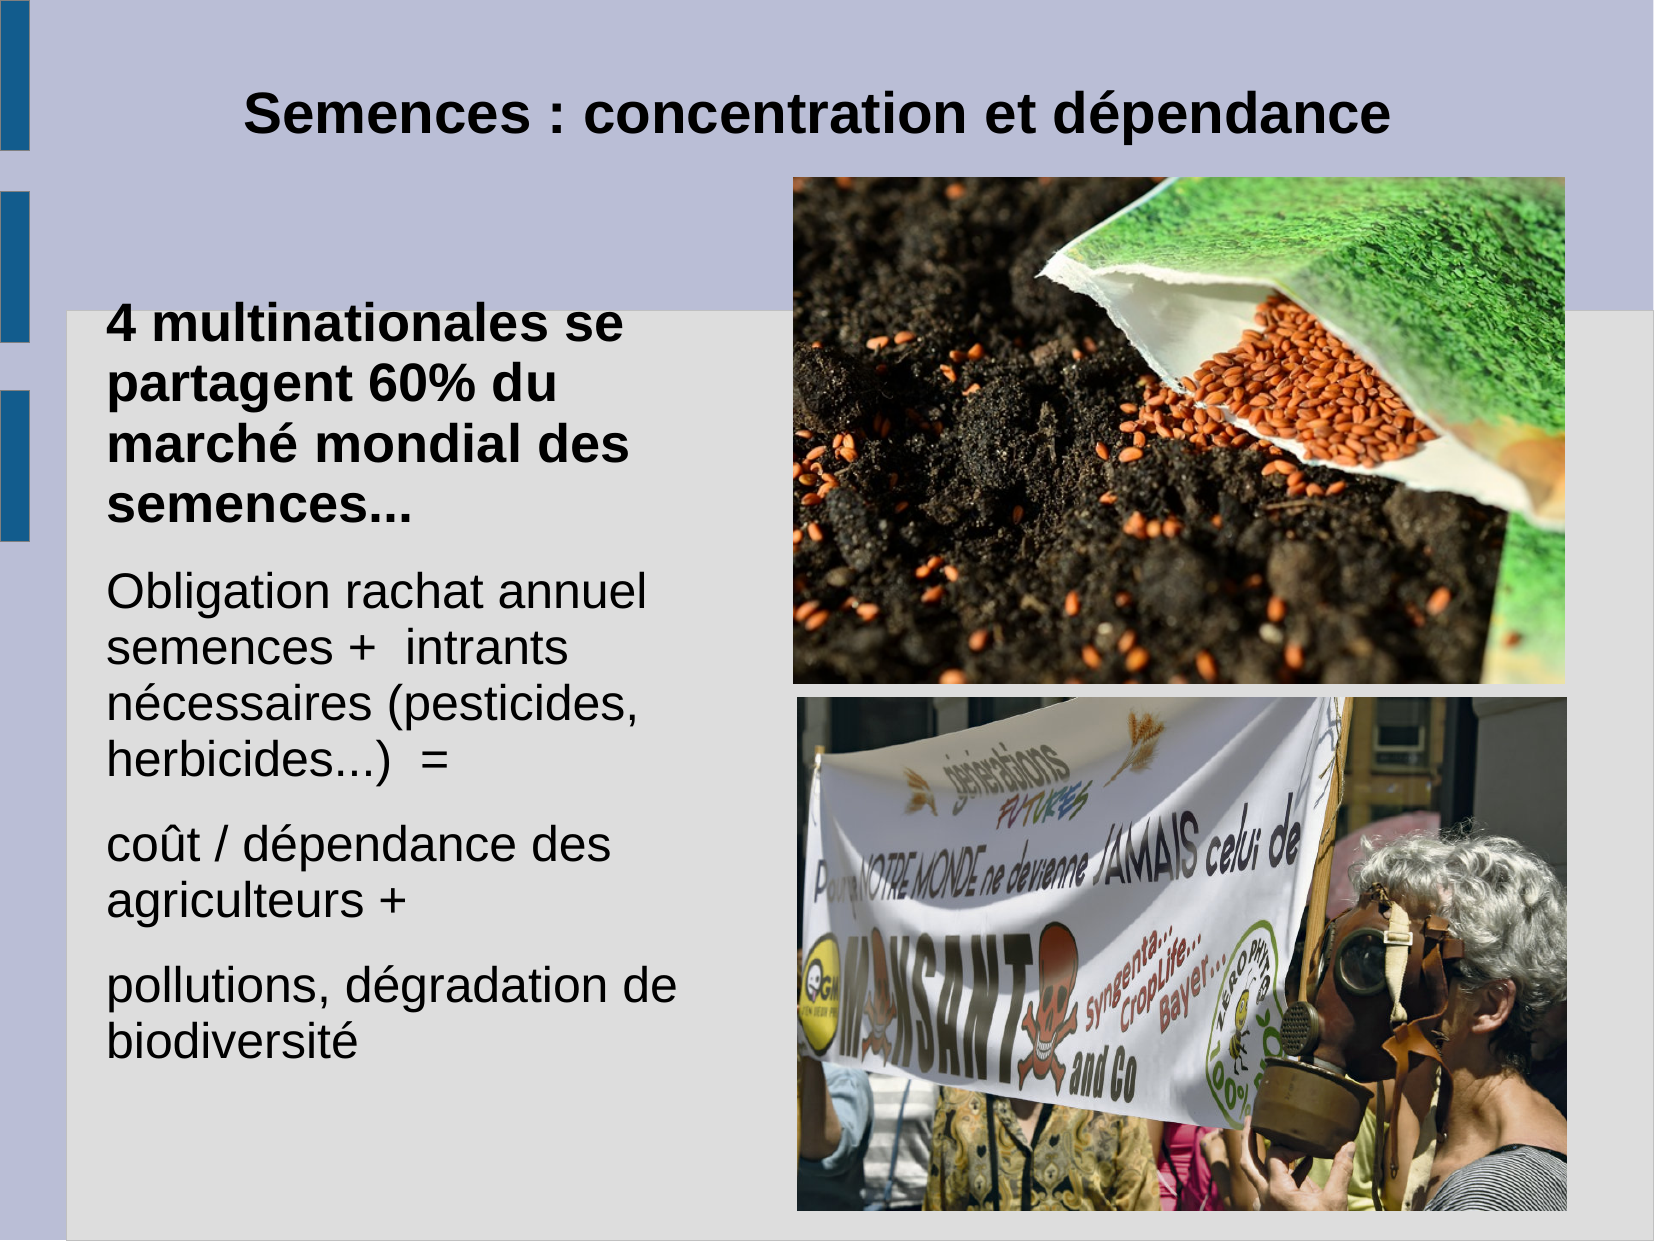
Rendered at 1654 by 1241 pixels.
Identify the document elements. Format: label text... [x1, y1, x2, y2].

picture [797, 697, 1567, 1211]
list 4 multinationales se partagent 60% du marché mondial des semences... Obligation rachat annuel semences + intrants nécessaires (pesticides, herbicides...) = coût / dépendance des agriculteurs + pollutions, dégradation de biodiversité [35, 206, 709, 1241]
title Semences : concentration et dépendance [82, 49, 1571, 178]
picture [793, 177, 1565, 684]
